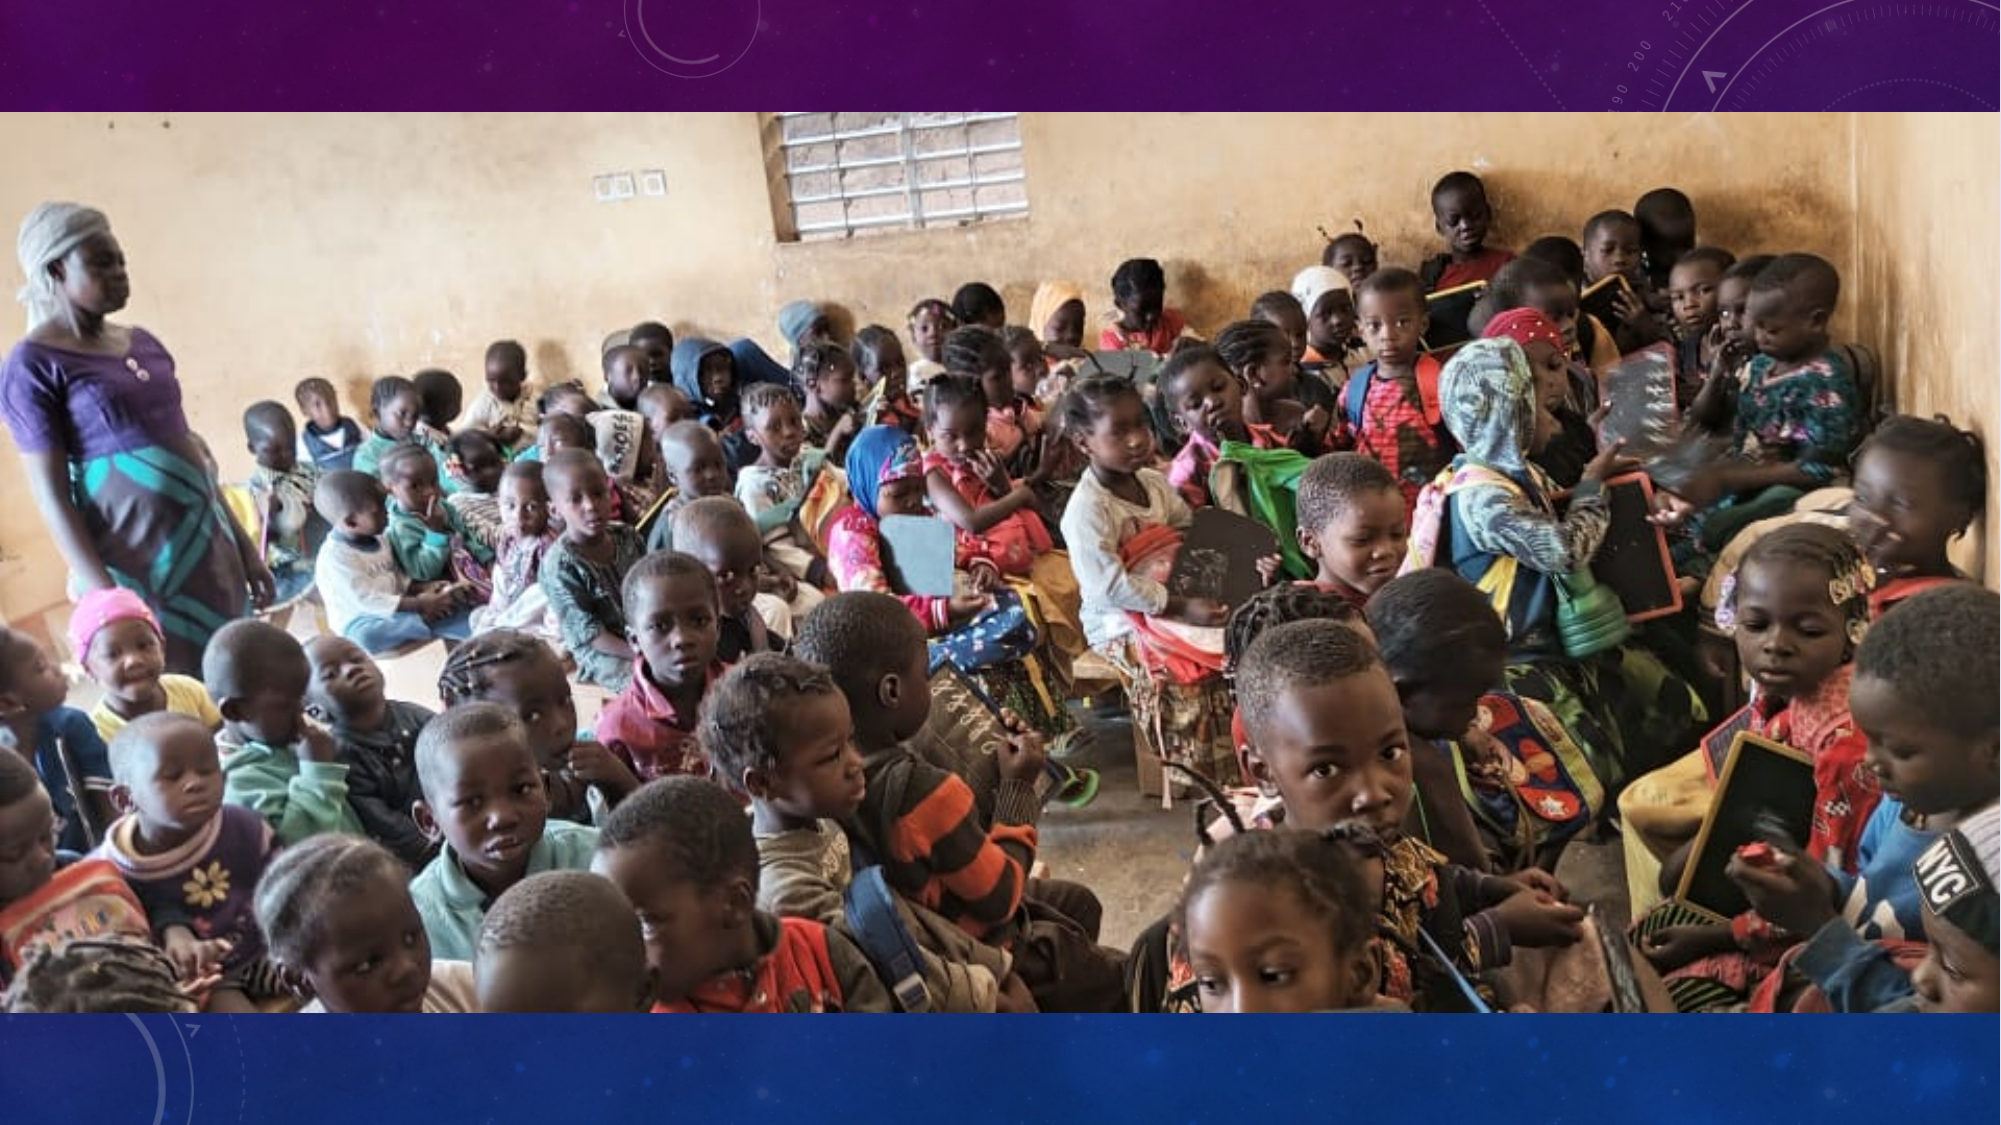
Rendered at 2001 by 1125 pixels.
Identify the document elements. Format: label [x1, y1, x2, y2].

picture [0, 112, 2000, 1013]
